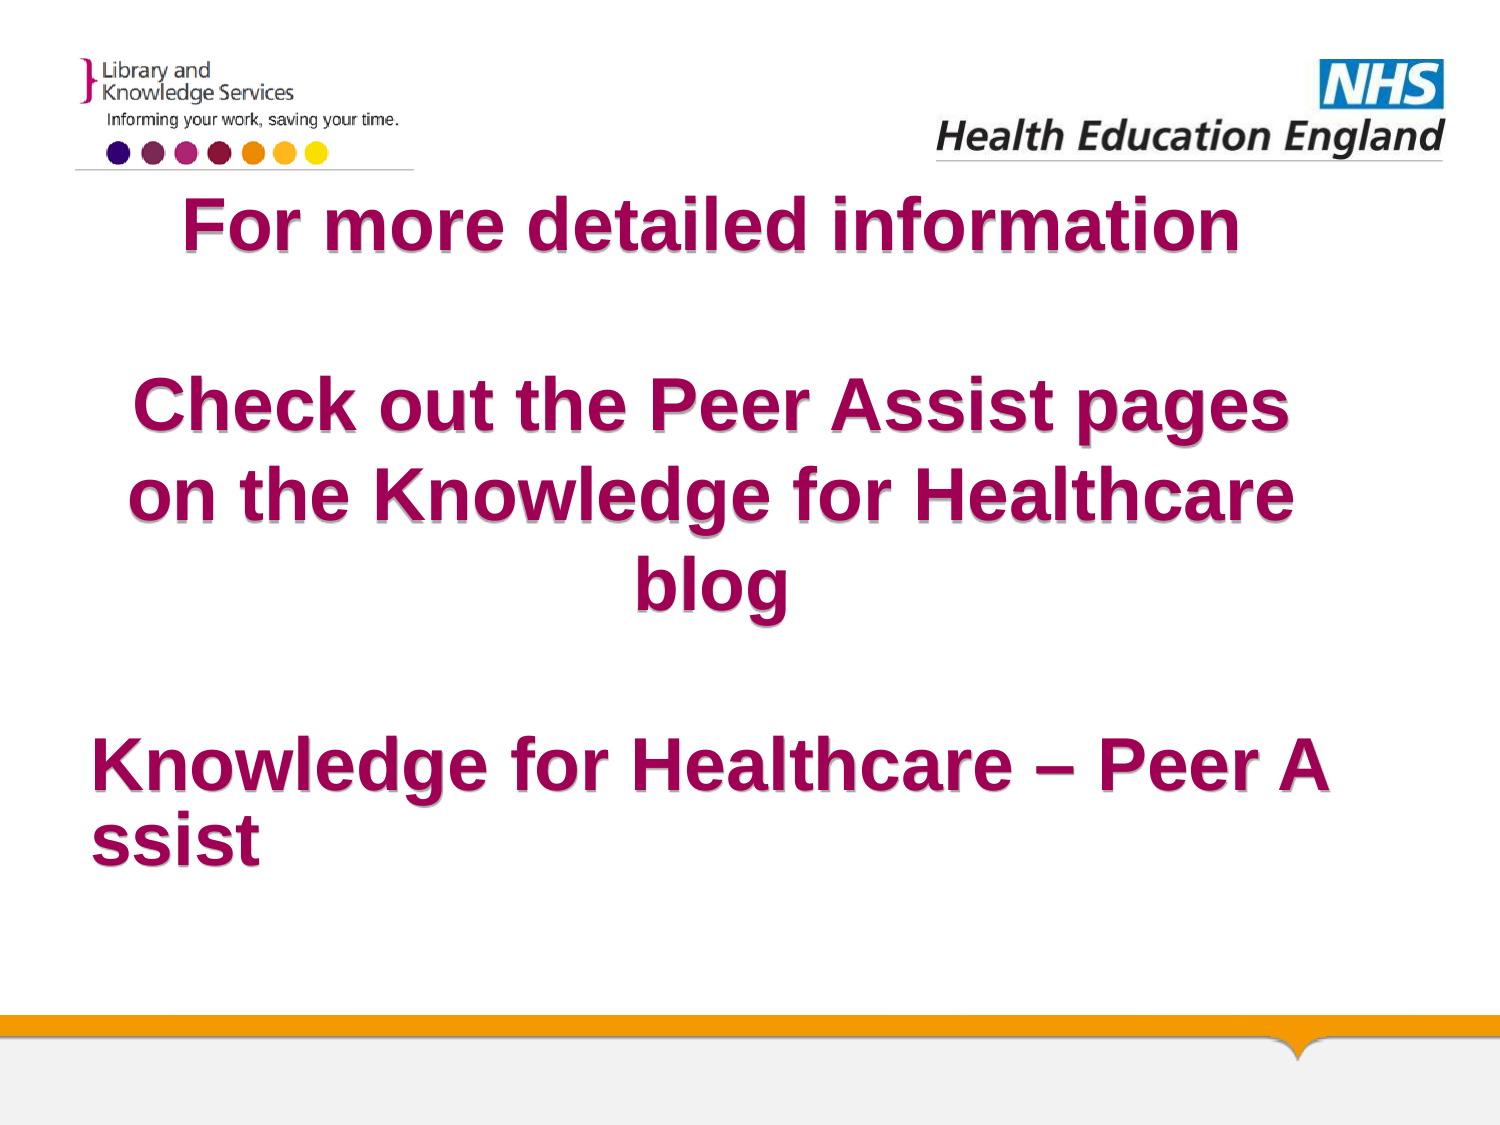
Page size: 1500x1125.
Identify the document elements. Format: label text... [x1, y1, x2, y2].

picture [75, 54, 416, 169]
title For more detailed information Check out the Peer Assist pages on the Knowledge for Healthcare blog Knowledge for Healthcare – Peer Assist [75, 168, 1500, 280]
